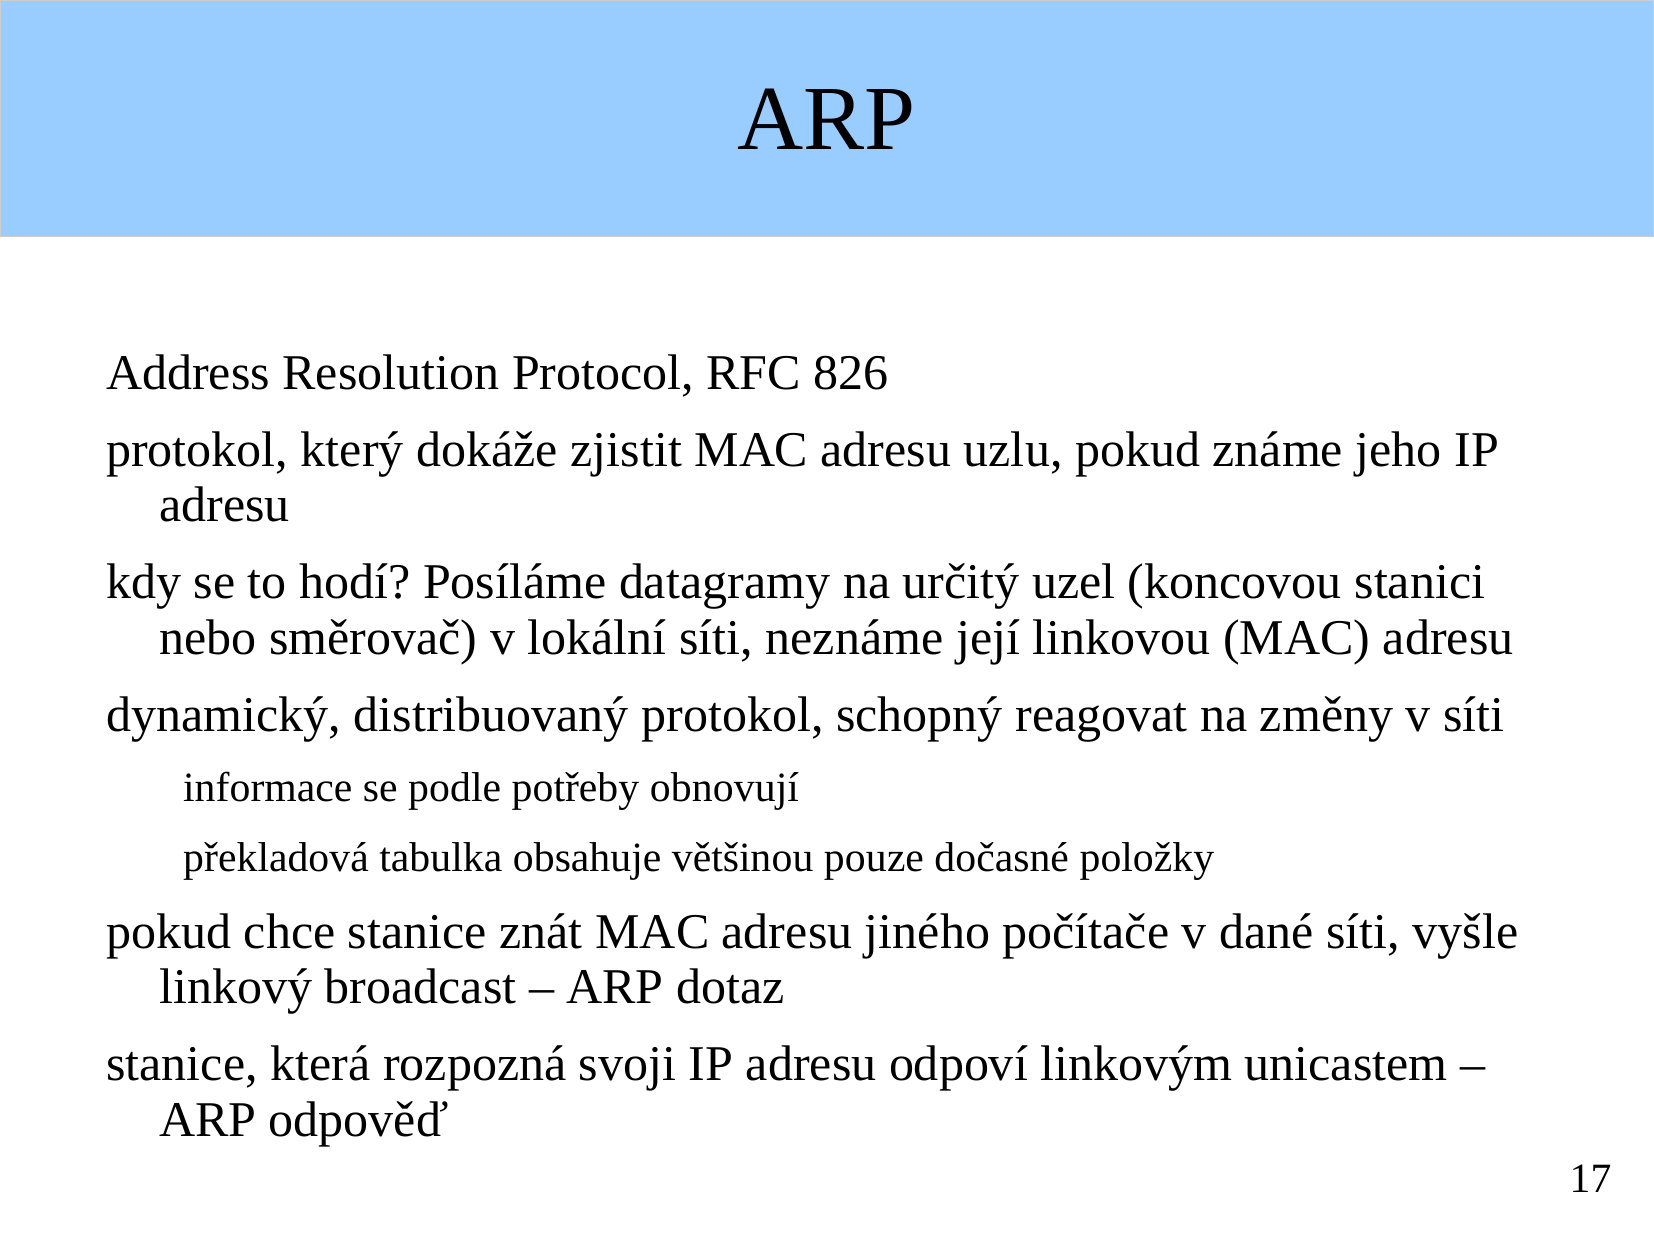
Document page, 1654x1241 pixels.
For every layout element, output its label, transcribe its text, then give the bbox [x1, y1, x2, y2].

title ARP [0, 0, 1654, 237]
list Address Resolution Protocol, RFC 826 protokol, který dokáže zjistit MAC adresu uzlu, pokud známe jeho IP adresu kdy se to hodí? Posíláme datagramy na určitý uzel (koncovou stanici nebo směrovač) v lokální síti, neznáme její linkovou (MAC) adresu dynamický, distribuovaný protokol, schopný reagovat na změny v síti informace se podle potřeby obnovují překladová tabulka obsahuje většinou pouze dočasné položky pokud chce stanice znát MAC adresu jiného počítače v dané síti, vyšle linkový broadcast – ARP dotaz stanice, která rozpozná svoji IP adresu odpoví linkovým unicastem – ARP odpověď [88, 344, 1565, 1172]
